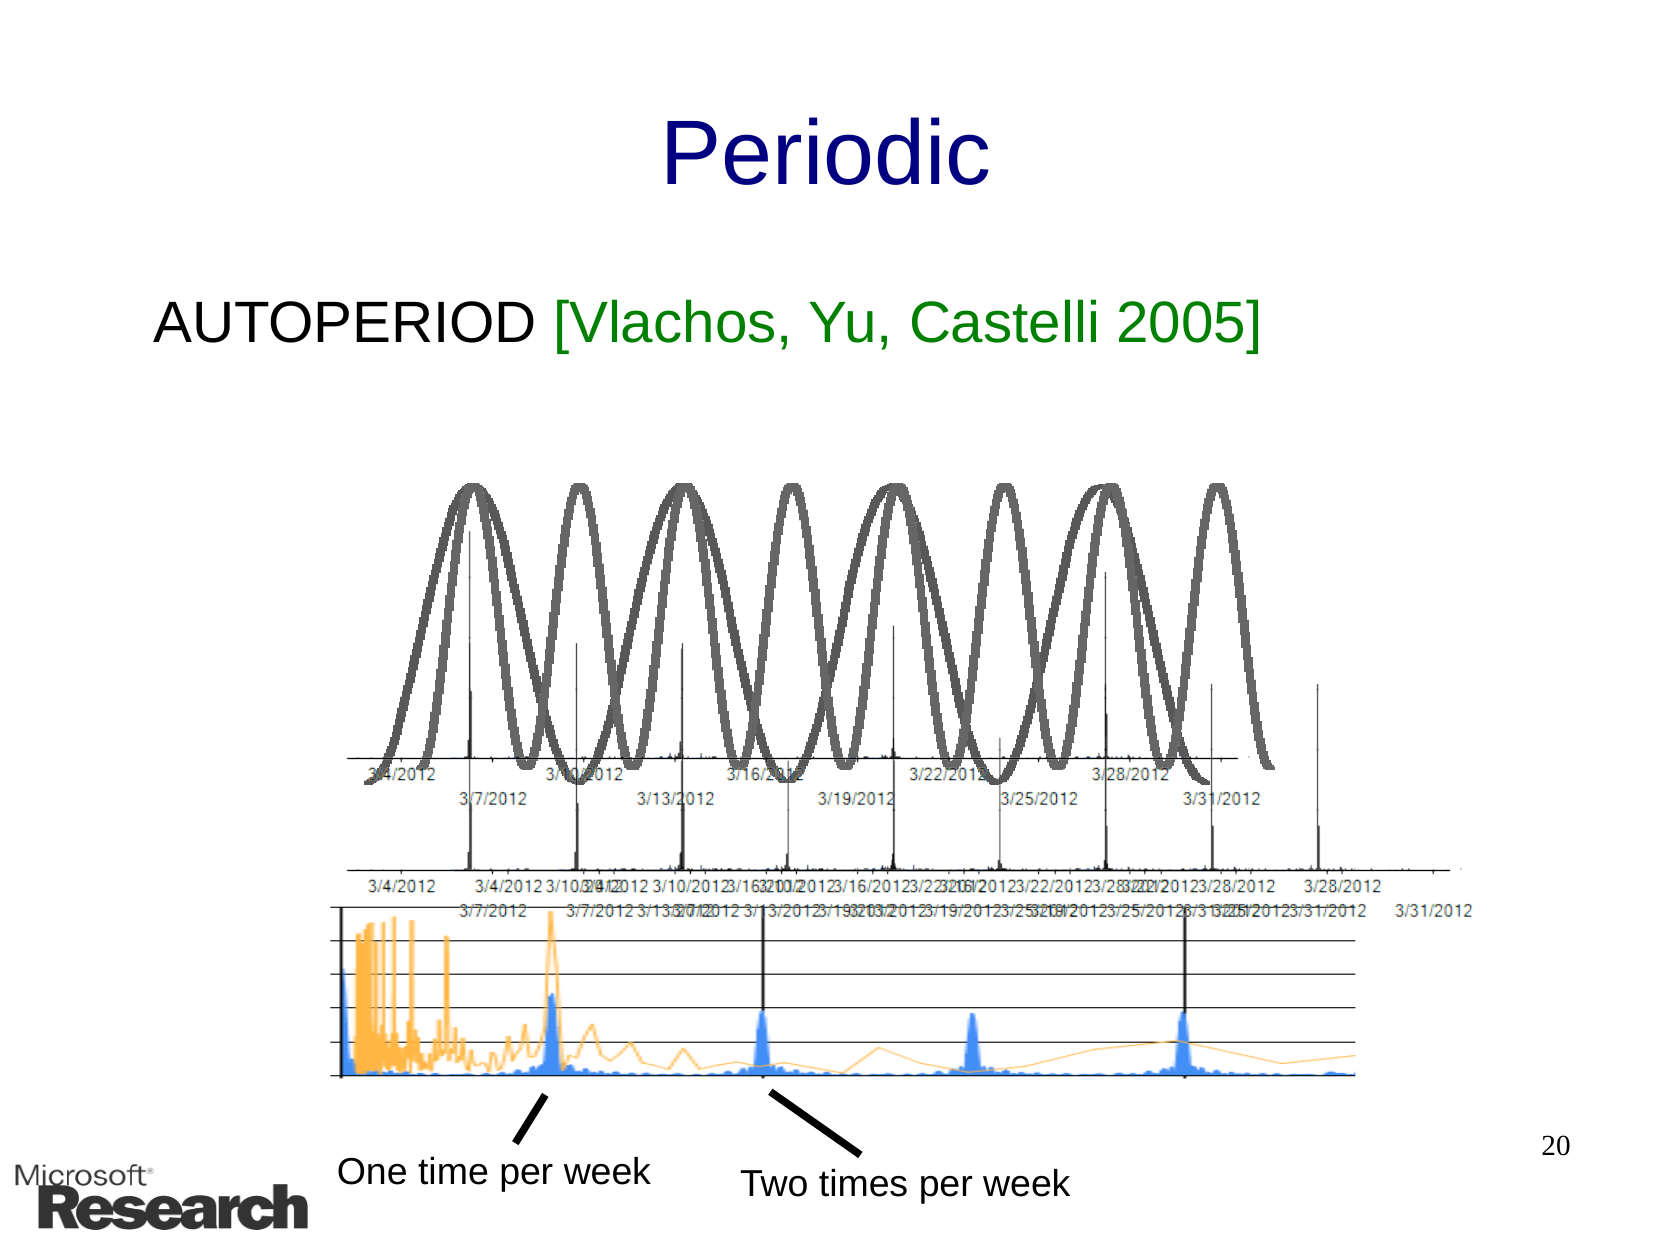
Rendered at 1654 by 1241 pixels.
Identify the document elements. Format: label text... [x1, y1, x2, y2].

picture [254, 470, 1506, 932]
picture [330, 1010, 1356, 1083]
list AUTOPERIOD [Vlachos, Yu, Castelli 2005] [82, 290, 1538, 1010]
text_box Two times per week [725, 1154, 1087, 1212]
text_box One time per week [322, 1143, 666, 1200]
picture [5, 1148, 322, 1241]
title Periodic [82, 49, 1571, 257]
